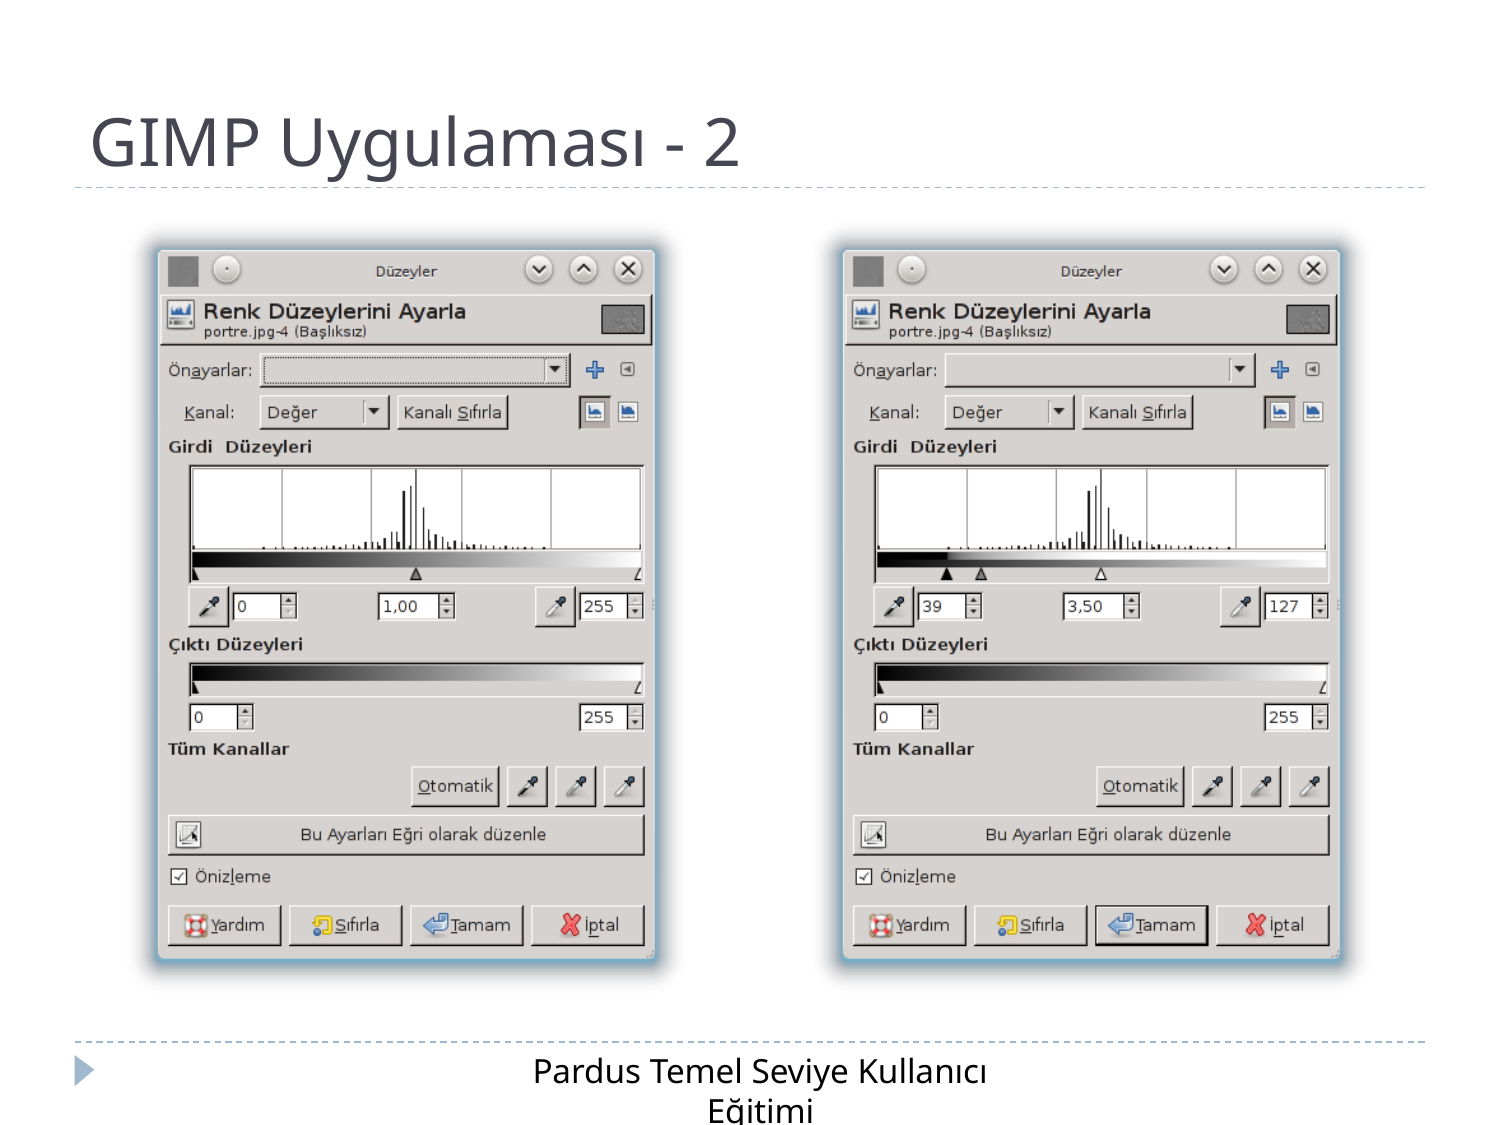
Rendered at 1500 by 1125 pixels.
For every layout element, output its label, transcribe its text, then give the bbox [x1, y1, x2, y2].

picture [792, 199, 1391, 1010]
title GIMP Uygulaması - 2 [75, 37, 1425, 188]
picture [107, 199, 706, 1010]
